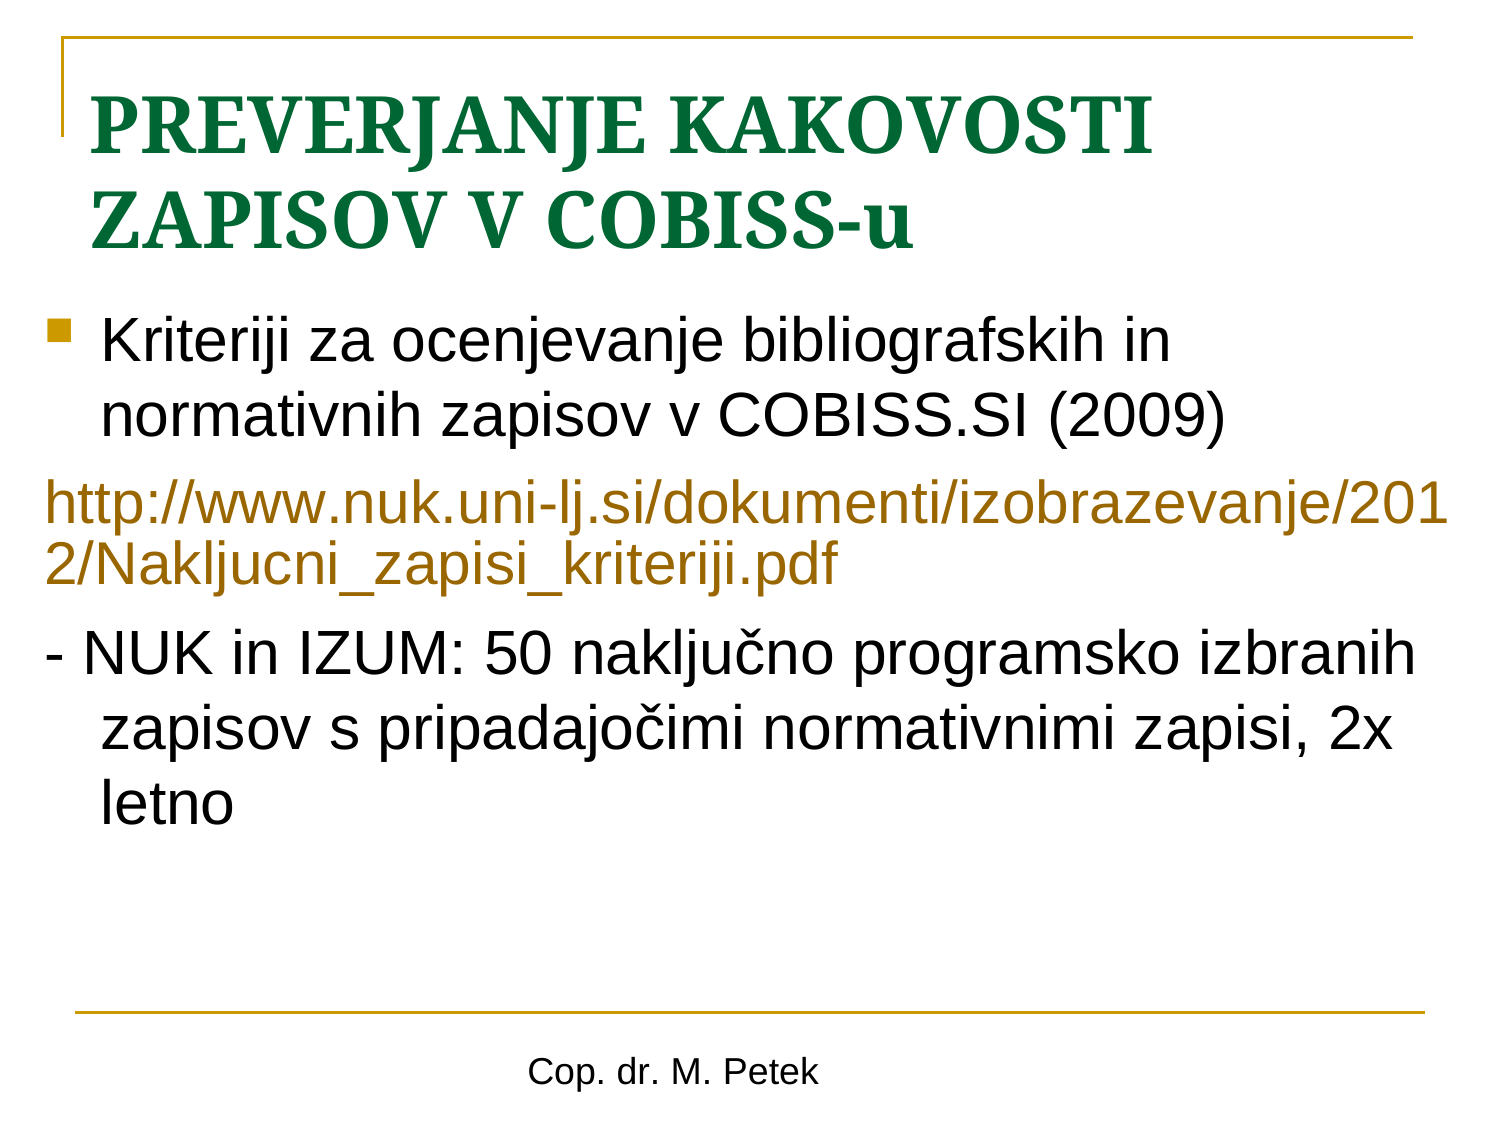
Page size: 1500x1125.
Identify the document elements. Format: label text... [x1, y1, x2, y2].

list Kriteriji za ocenjevanje bibliografskih in normativnih zapisov v COBISS.SI (2009) http://www.nuk.uni-lj.si/dokumenti/izobrazevanje/2012/Nakljucni_zapisi_kriteriji.pdf - NUK in IZUM: 50 naključno programsko izbranih zapisov s pripadajočimi normativnimi zapisi, 2x letno [29, 290, 1500, 1006]
title PREVERJANJE KAKOVOSTI ZAPISOV V COBISS-u [75, 66, 1426, 272]
